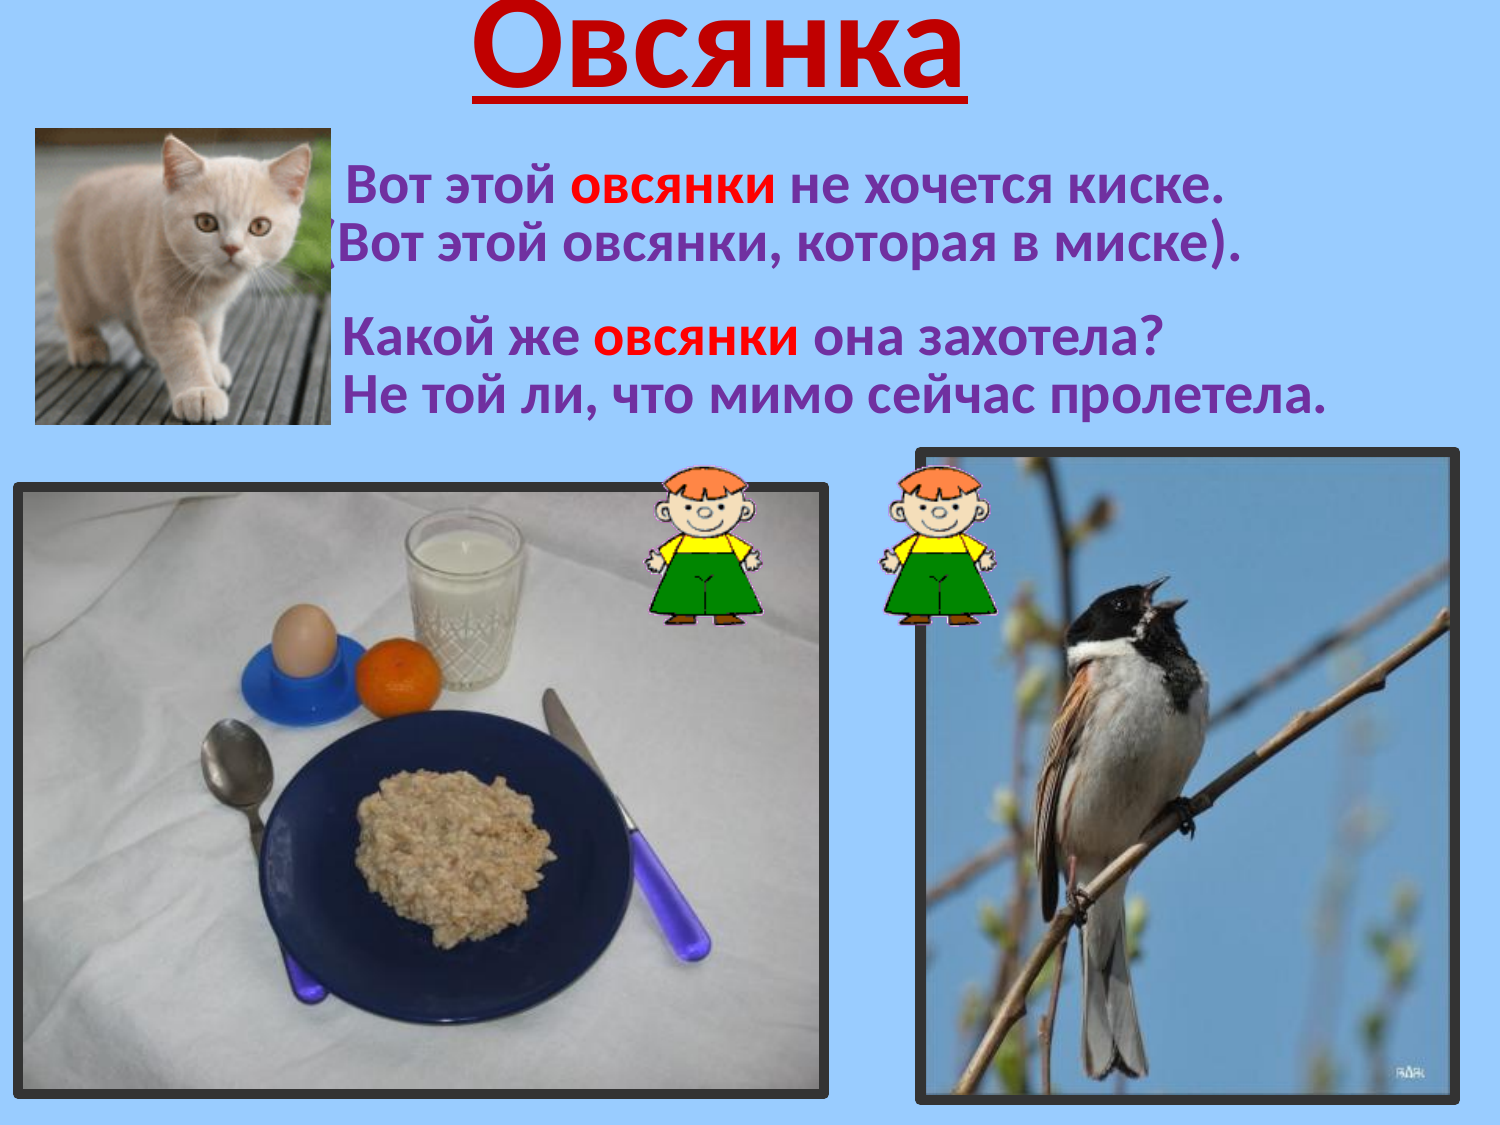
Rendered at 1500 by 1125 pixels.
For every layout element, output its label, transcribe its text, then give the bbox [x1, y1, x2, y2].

picture [23, 456, 819, 1089]
text_box Вот этой овсянки не хочется киске. (Вот этой овсянки, которая в миске). [331, 152, 1313, 304]
text_box Овсянка [492, 12, 543, 73]
picture [35, 128, 331, 425]
text_box Какой же овсянки она захотела? Не той ли, что мимо сейчас пролетела. [328, 304, 1477, 462]
text_box Овсянка [457, 0, 1172, 152]
picture [867, 456, 1450, 1095]
